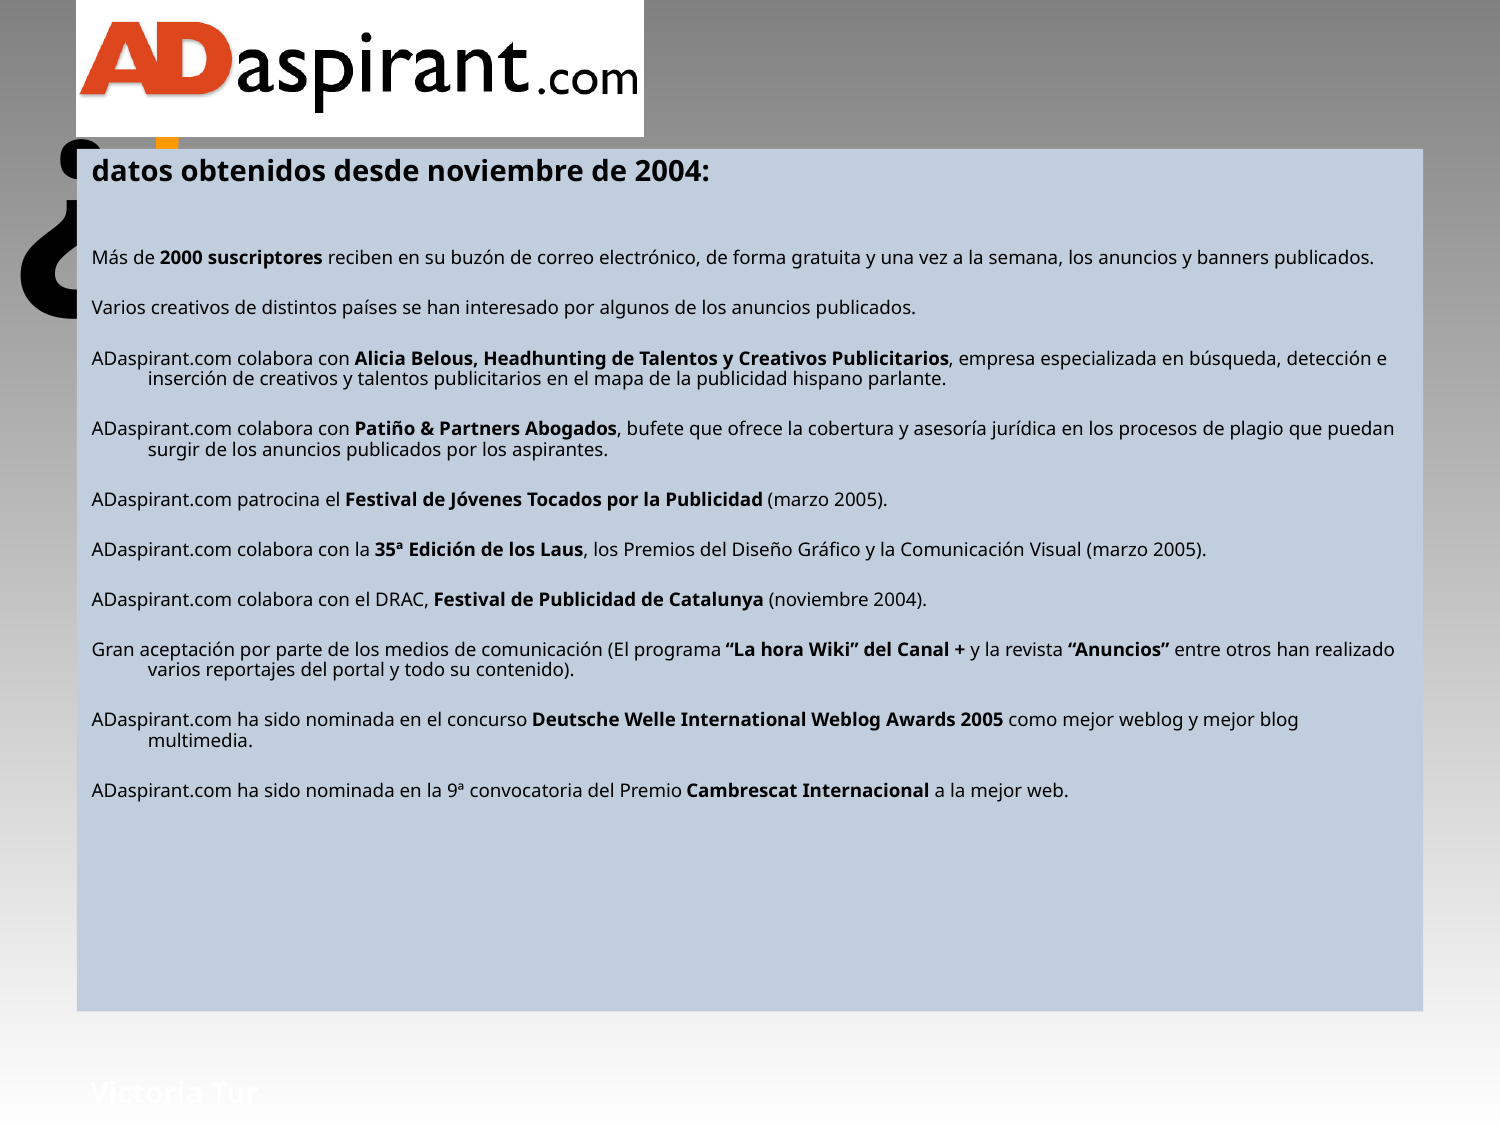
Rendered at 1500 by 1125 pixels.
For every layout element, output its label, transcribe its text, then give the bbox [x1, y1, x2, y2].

list datos obtenidos desde noviembre de 2004: Más de 2000 suscriptores reciben en su buzón de correo electrónico, de forma gratuita y una vez a la semana, los anuncios y banners publicados. Varios creativos de distintos países se han interesado por algunos de los anuncios publicados. ADaspirant.com colabora con Alicia Belous, Headhunting de Talentos y Creativos Publicitarios, empresa especializada en búsqueda, detección e inserción de creativos y talentos publicitarios en el mapa de la publicidad hispano parlante. ADaspirant.com colabora con Patiño & Partners Abogados, bufete que ofrece la cobertura y asesoría jurídica en los procesos de plagio que puedan surgir de los anuncios publicados por los aspirantes. ADaspirant.com patrocina el Festival de Jóvenes Tocados por la Publicidad (marzo 2005). ADaspirant.com colabora con la 35ª Edición de los Laus, los Premios del Diseño Gráfico y la Comunicación Visual (marzo 2005). ADaspirant.com colabora con el DRAC, Festival de Publicidad de Catalunya (noviembre 2004). Gran aceptación por parte de los medios de comunicación (El programa “La hora Wiki” del Canal + y la revista “Anuncios” entre otros han realizado varios reportajes del portal y todo su contenido). ADaspirant.com ha sido nominada en el concurso Deutsche Welle International Weblog Awards 2005 como mejor weblog y mejor blog multimedia. ADaspirant.com ha sido nominada en la 9ª convocatoria del Premio Cambrescat Internacional a la mejor web. [76, 148, 1424, 1012]
chart [76, 0, 644, 137]
